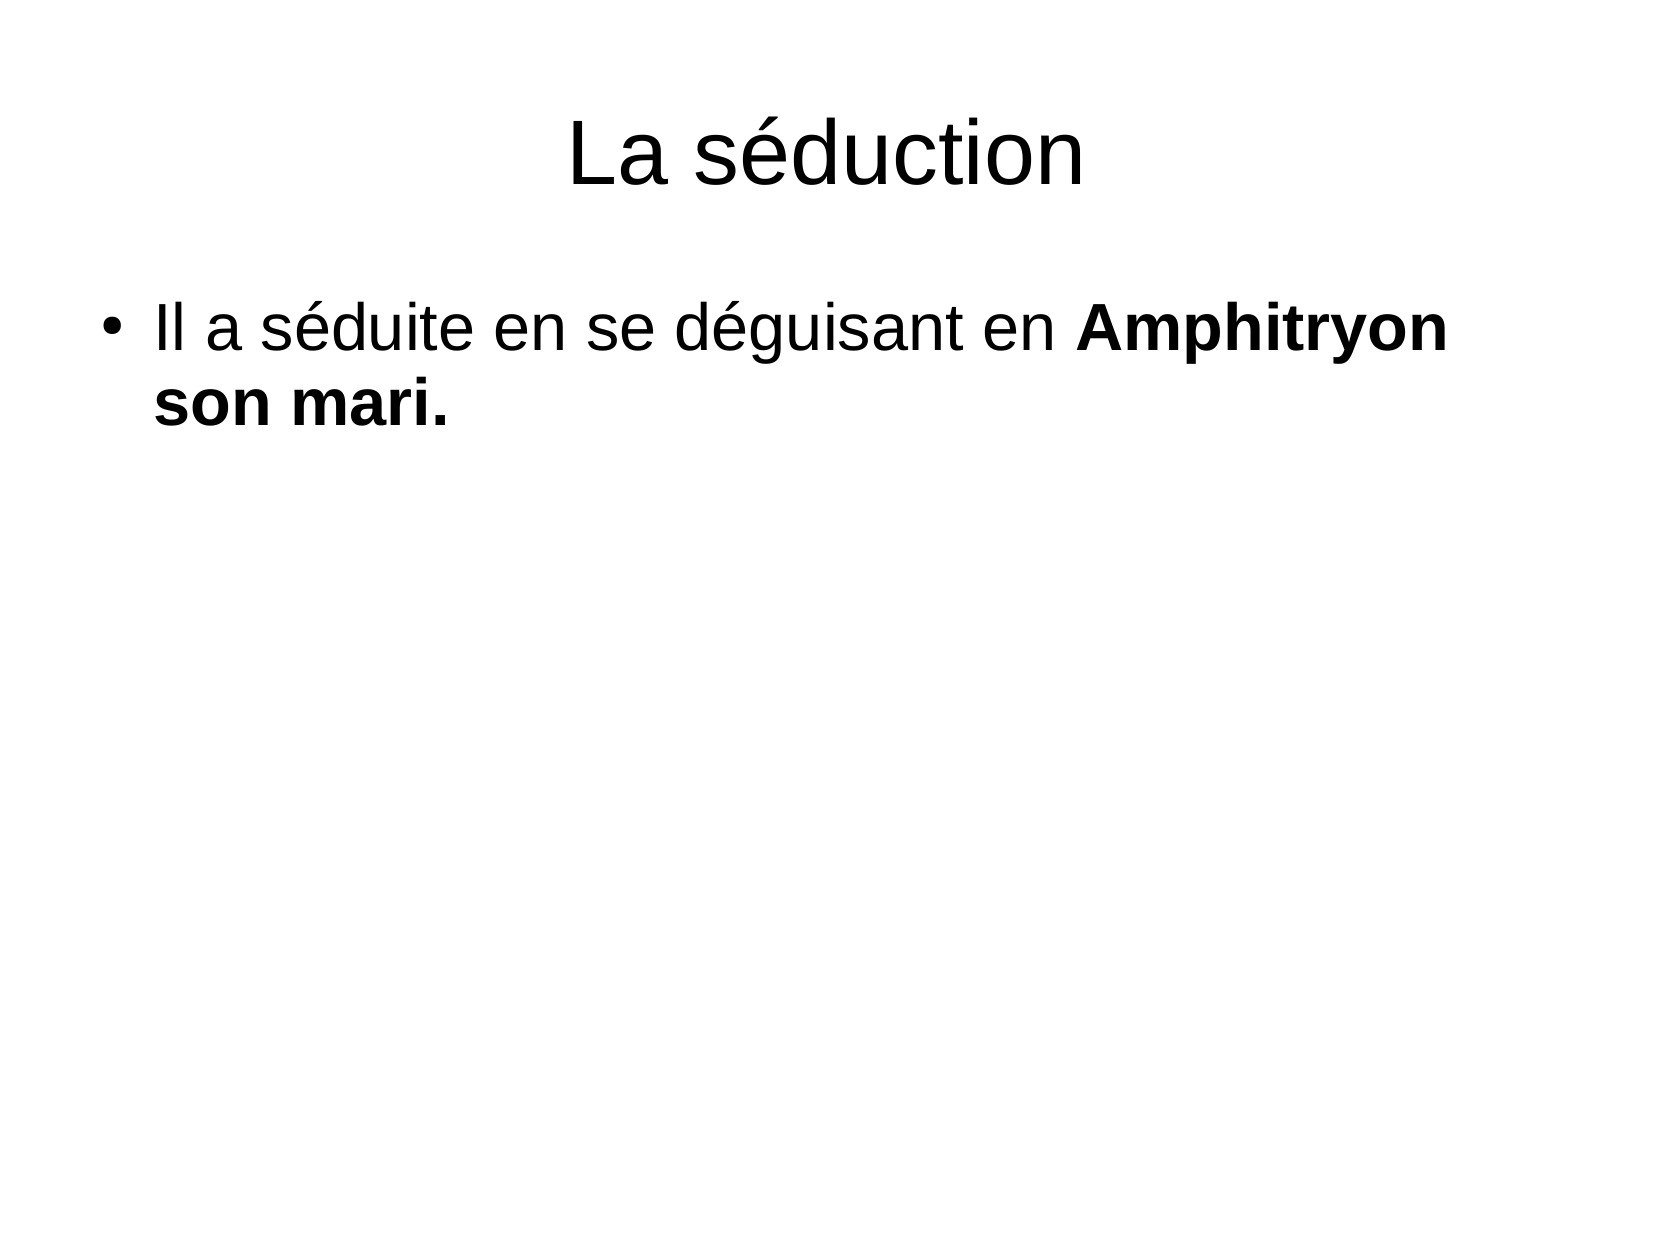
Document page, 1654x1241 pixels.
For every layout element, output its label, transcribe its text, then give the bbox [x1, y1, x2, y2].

title La séduction [82, 49, 1571, 257]
list Il a séduite en se déguisant en Amphitryon son mari. [82, 290, 1571, 1109]
